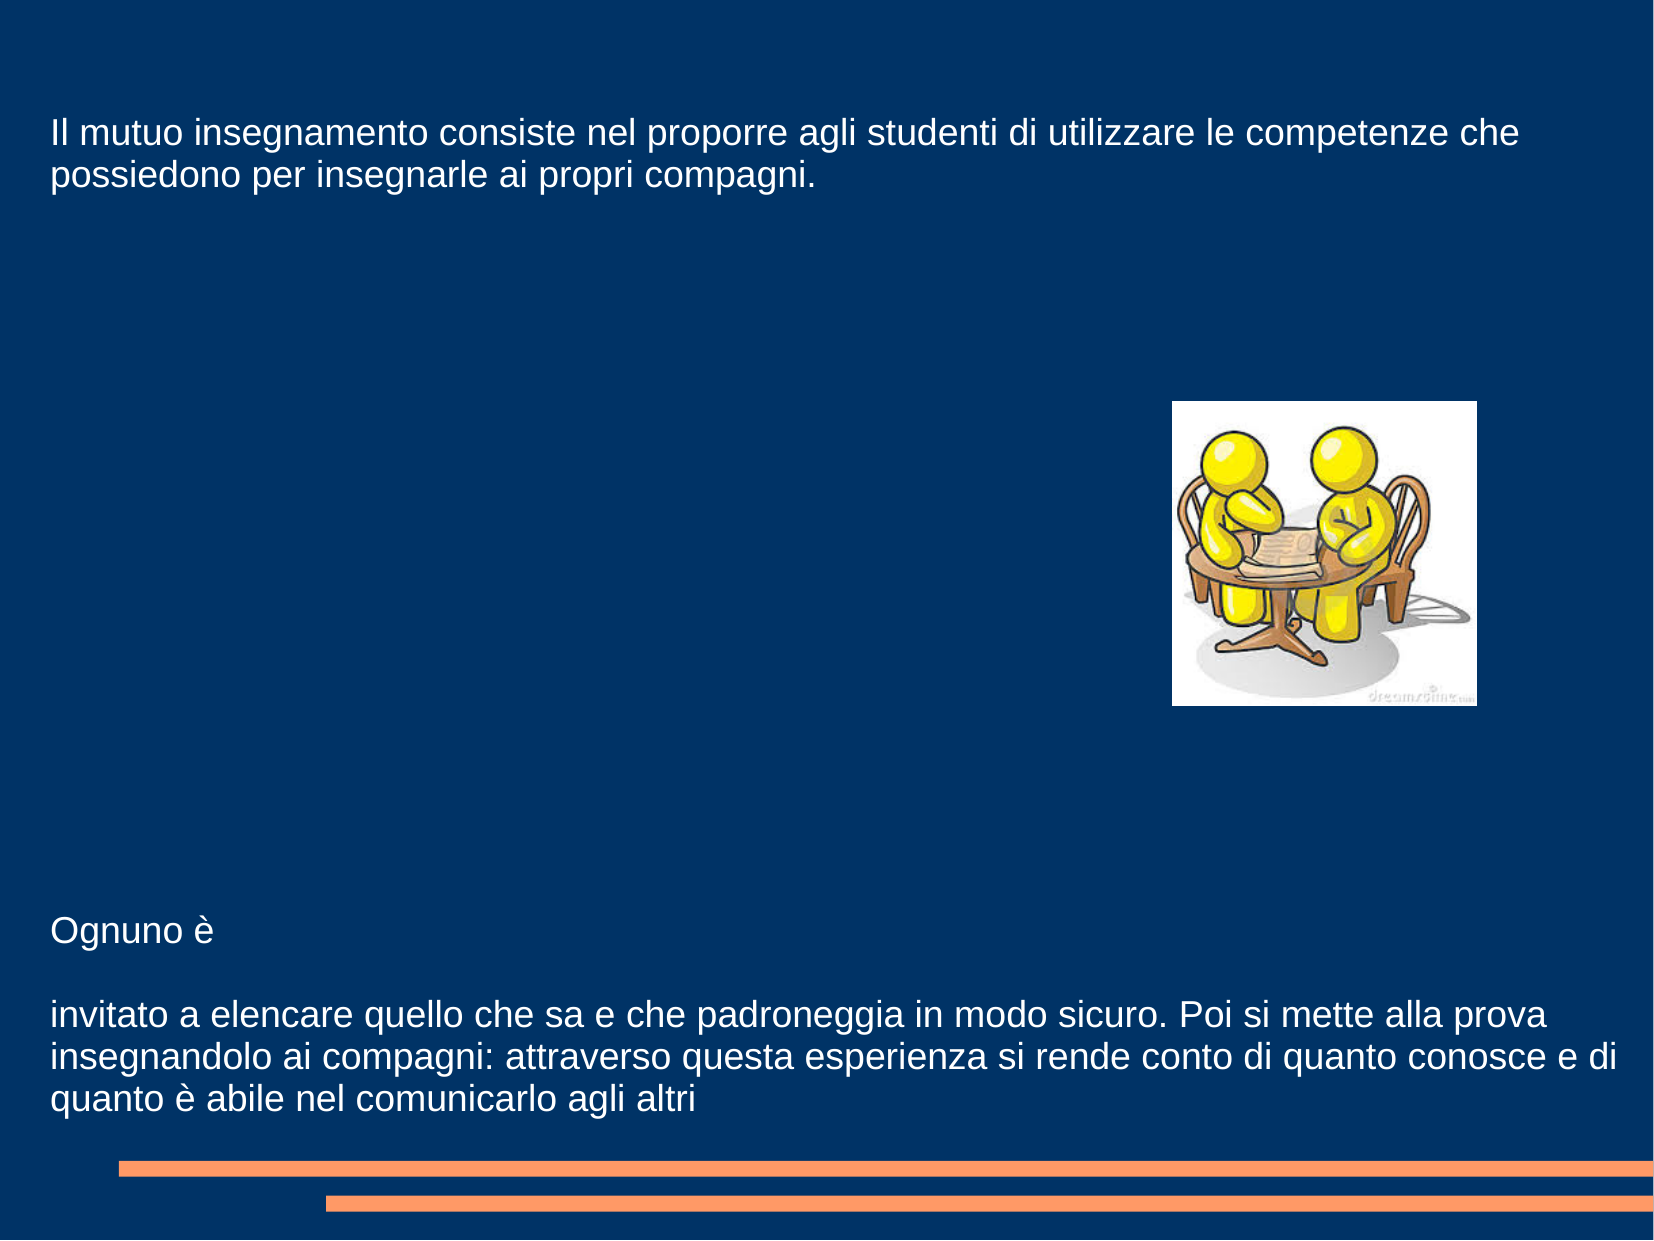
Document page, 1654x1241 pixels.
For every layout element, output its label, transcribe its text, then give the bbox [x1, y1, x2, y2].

text_box Il mutuo insegnamento consiste nel proporre agli studenti di utilizzare le competenze che possiedono per insegnarle ai propri compagni. Ognuno è invitato a elencare quello che sa e che padroneggia in modo sicuro. Poi si mette alla prova insegnandolo ai compagni: attraverso questa esperienza si rende conto di quanto conosce e di quanto è abile nel comunicarlo agli altri [35, 104, 1633, 1129]
picture [1172, 401, 1477, 706]
